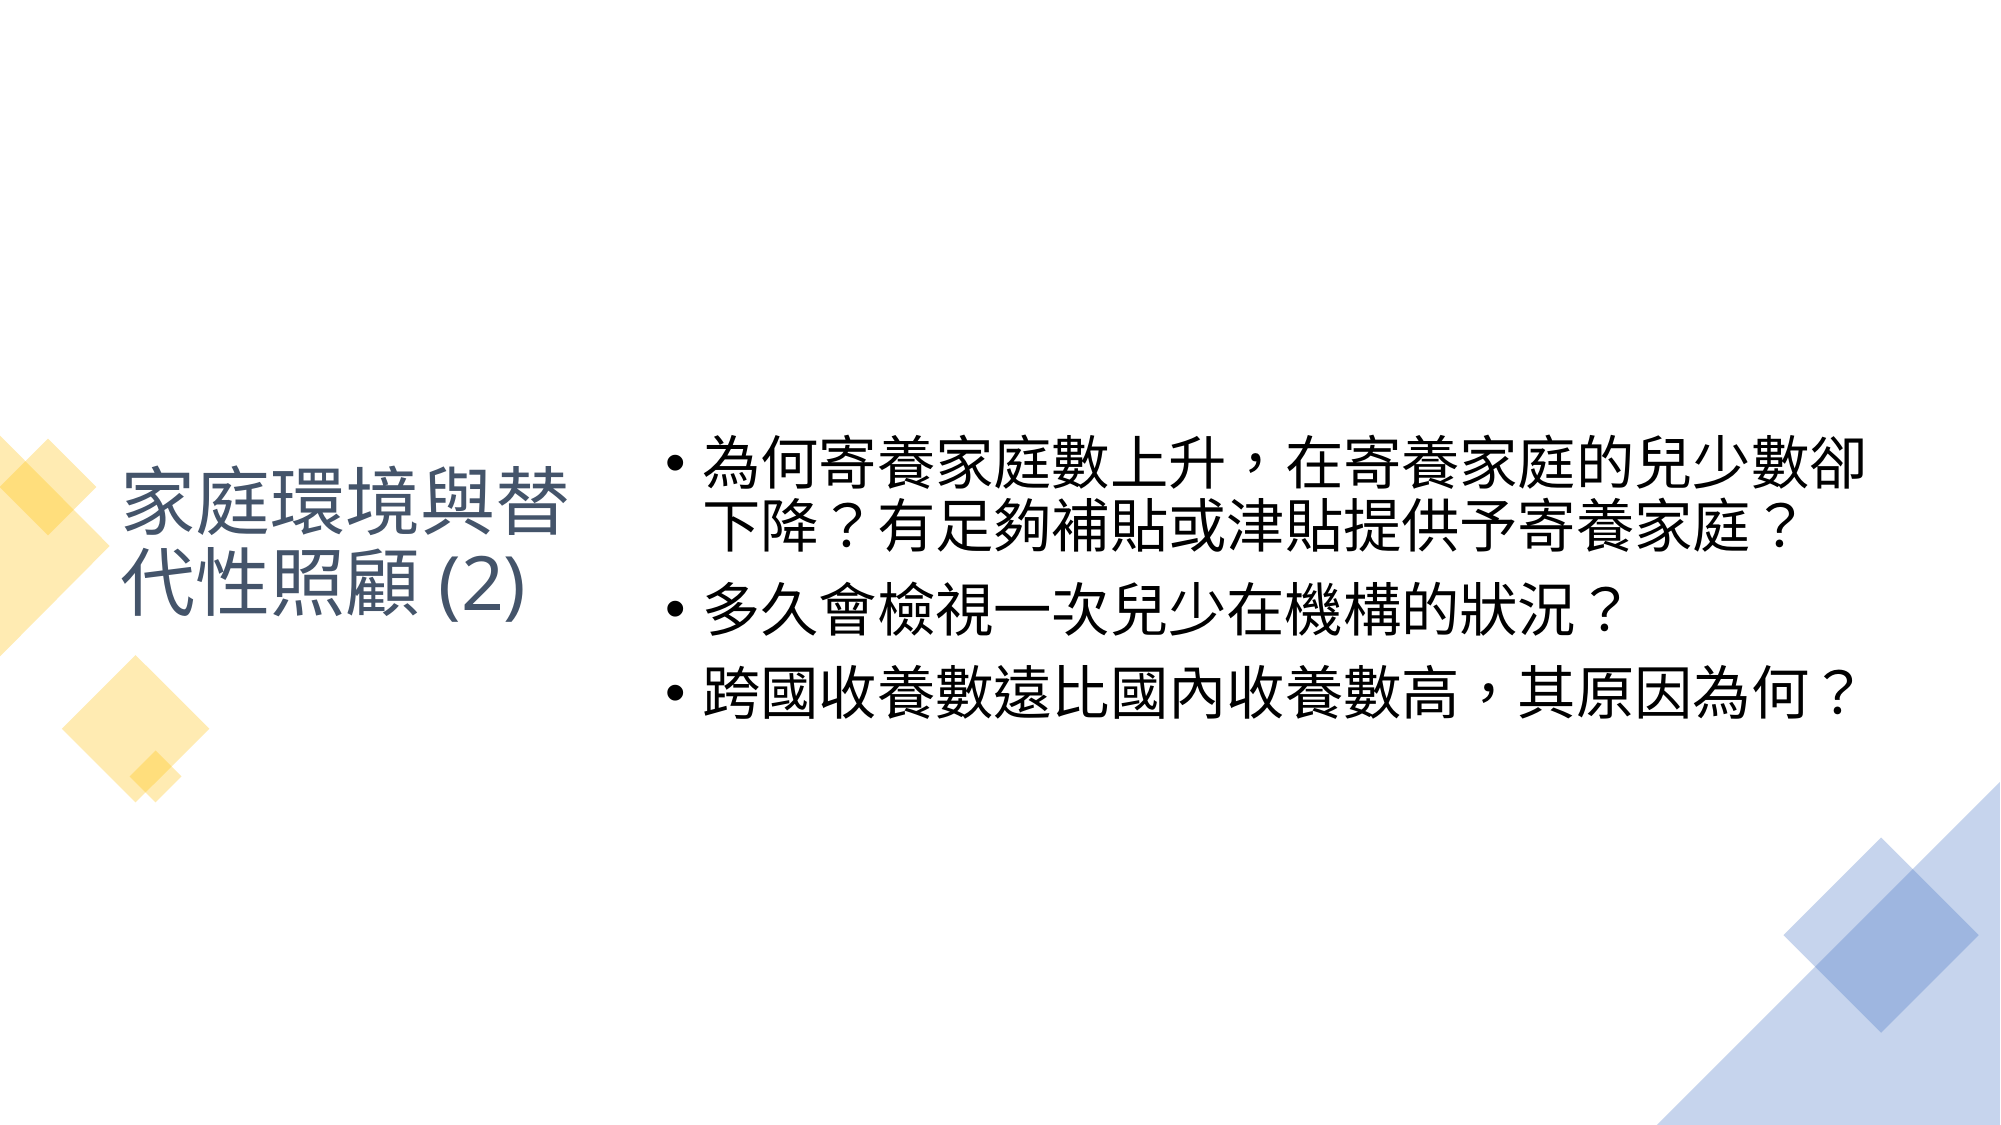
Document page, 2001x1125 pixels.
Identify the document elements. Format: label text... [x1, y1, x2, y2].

title 家庭環境與替代性照顧(2) [105, 101, 624, 990]
text_box [0, 0, 2000, 1125]
list 為何寄養家庭數上升，在寄養家庭的兒少數卻下降？有足夠補貼或津貼提供予寄養家庭？ 多久會檢視一次兒少在機構的狀況？ 跨國收養數遠比國內收養數高，其原因為何？ [650, 105, 1895, 1057]
